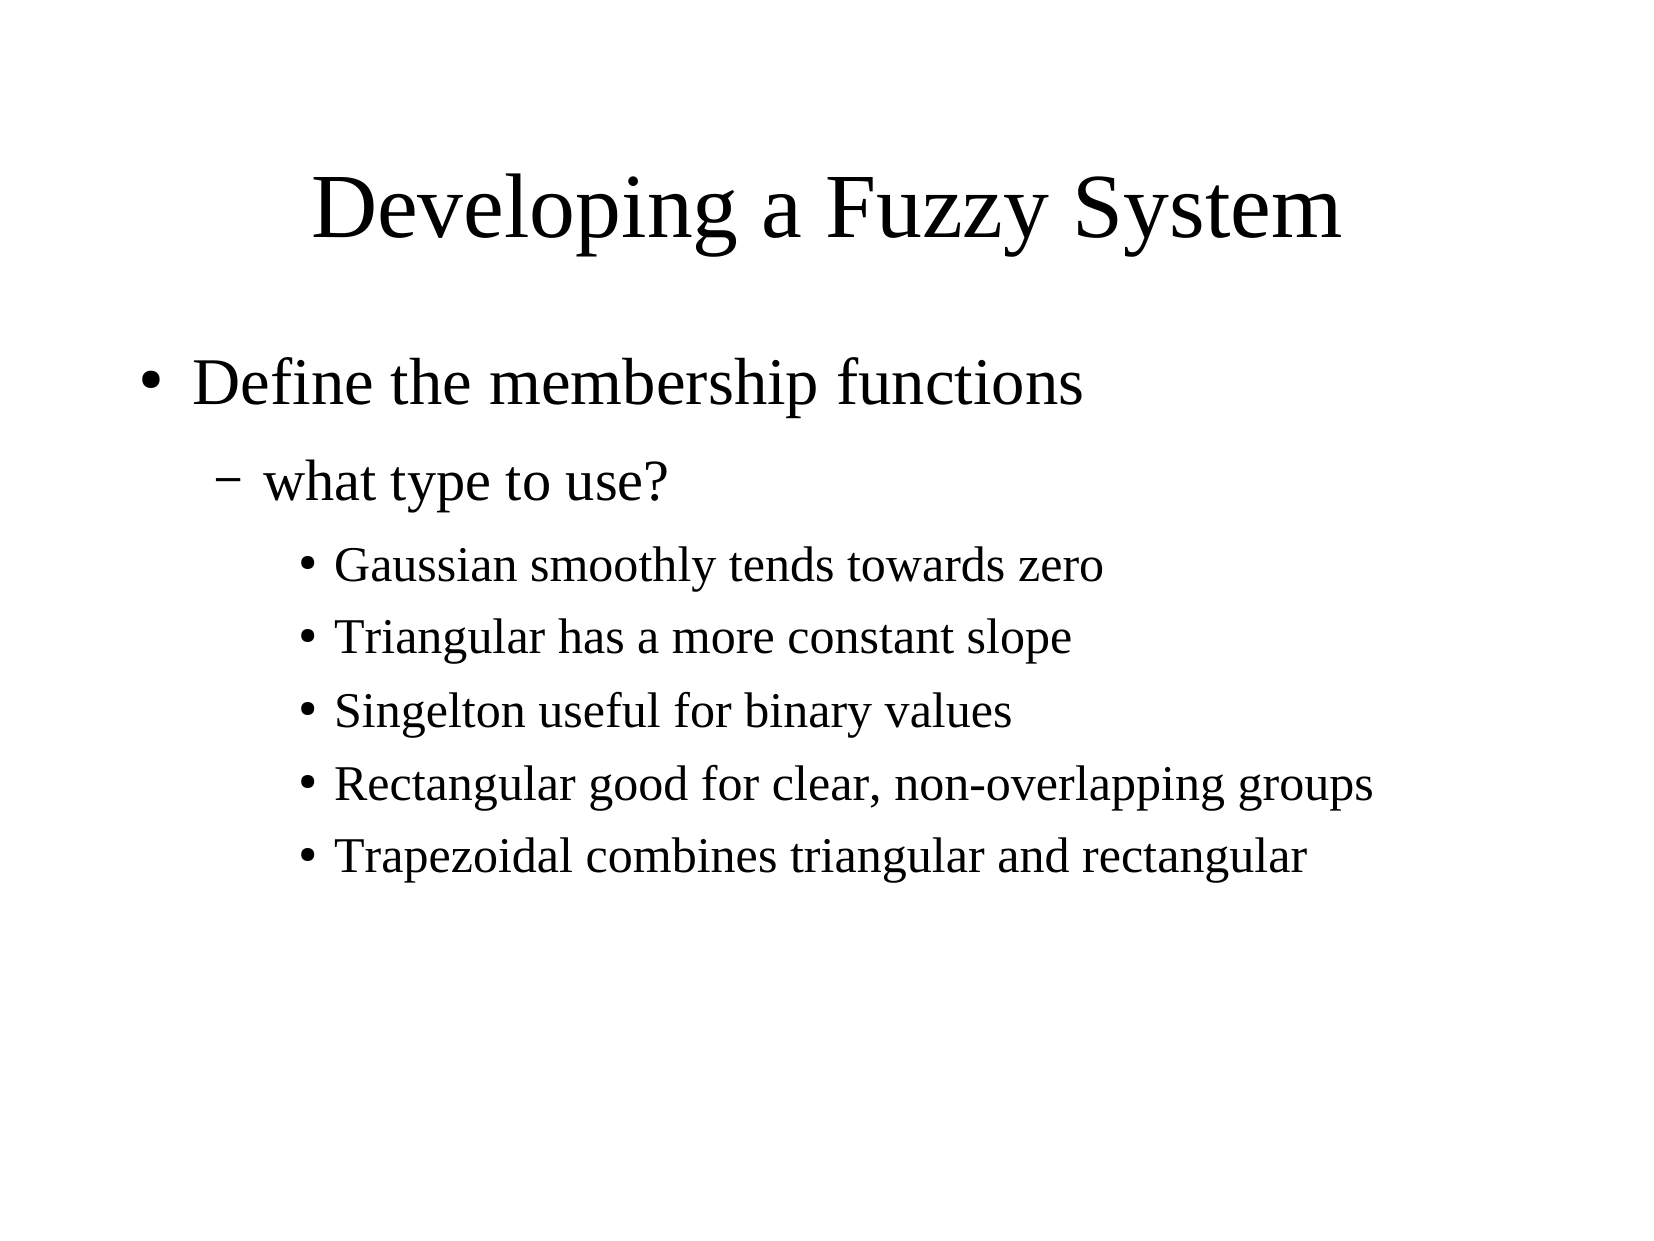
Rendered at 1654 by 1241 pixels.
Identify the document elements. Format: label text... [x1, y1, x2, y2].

title Developing a Fuzzy System [121, 102, 1534, 311]
list Define the membership functions what type to use? Gaussian smoothly tends towards zero Triangular has a more constant slope Singelton useful for binary values Rectangular good for clear, non-overlapping groups Trapezoidal combines triangular and rectangular [121, 344, 1534, 1127]
